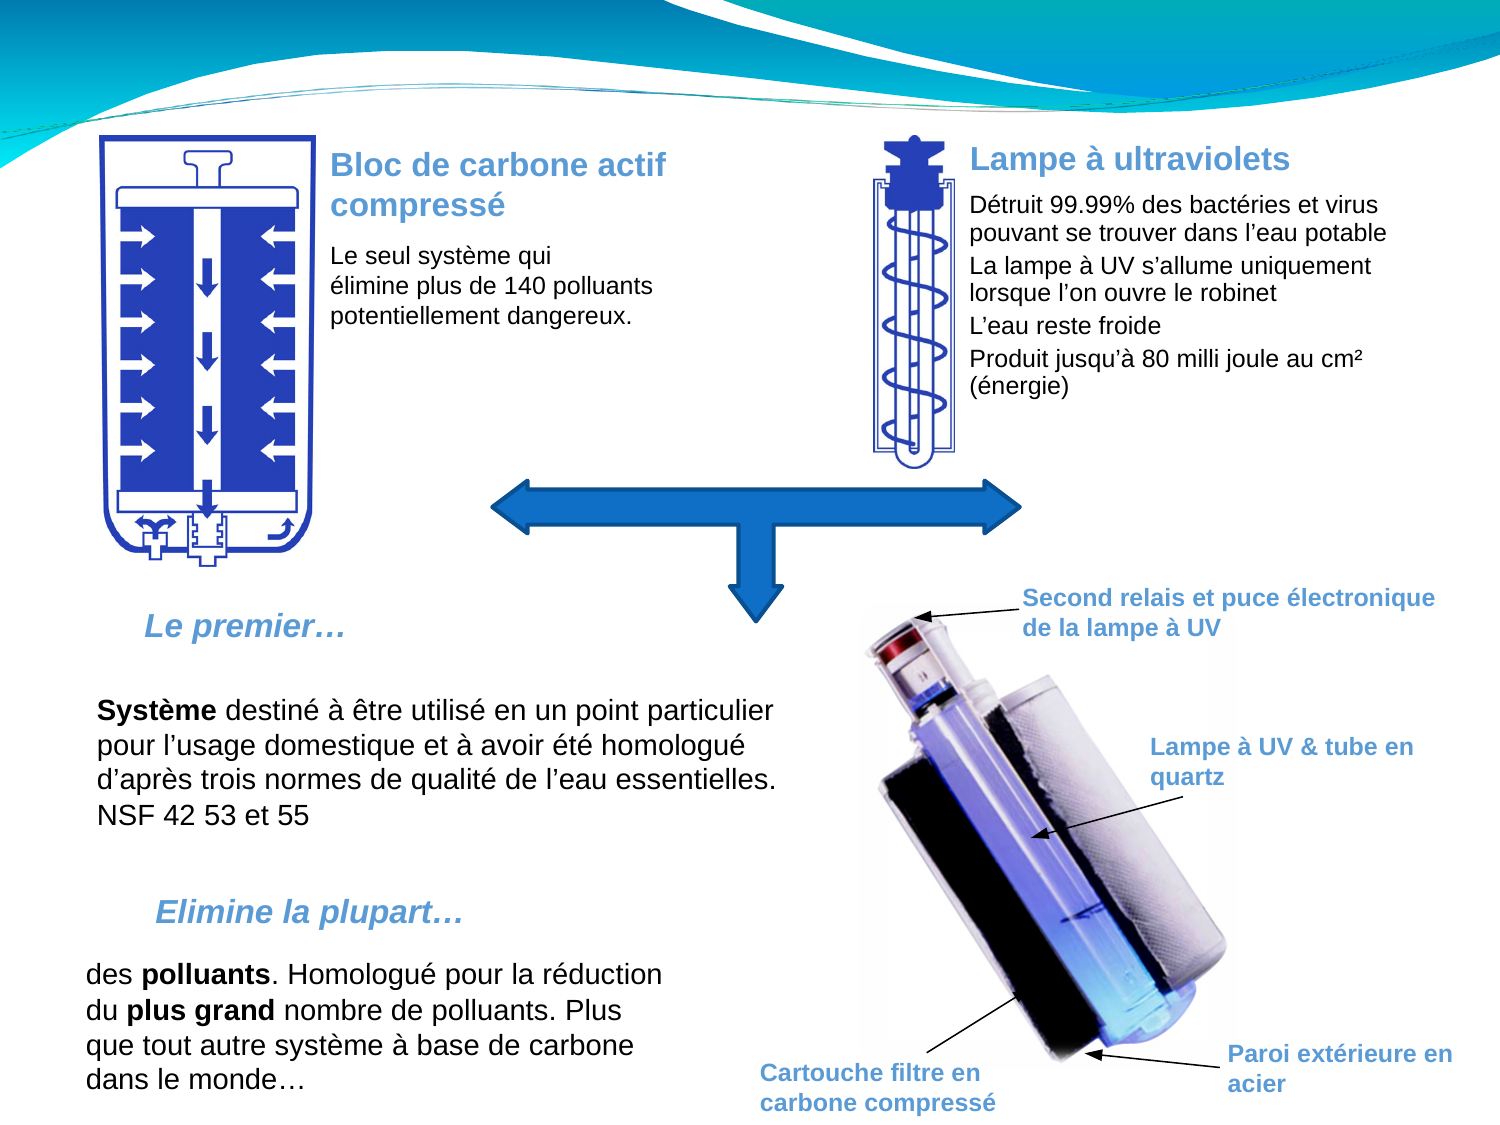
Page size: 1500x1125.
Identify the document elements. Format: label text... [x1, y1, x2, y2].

picture [99, 135, 316, 567]
picture [873, 135, 955, 469]
picture [854, 597, 1242, 1074]
text_box Lampe à ultraviolets [954, 129, 1405, 186]
text_box Paroi extérieure en acier [1212, 1029, 1489, 1105]
text_box [492, 480, 1020, 622]
text_box Le seul système qui élimine plus de 140 polluants potentiellement dangereux. [315, 232, 710, 384]
text_box Bloc de carbone actif compressé [315, 135, 766, 232]
text_box Elimine la plupart… [140, 882, 498, 938]
text_box Le premier… [129, 596, 411, 652]
text_box Second relais et puce électronique de la lampe à UV [1007, 574, 1465, 650]
text_box Cartouche filtre en carbone compressé [745, 1048, 1040, 1124]
text_box des polluants. Homologué pour la réduction du plus grand nombre de polluants. Plus que tout autre système à base de carbone dans le monde… [71, 948, 693, 1104]
text_box Système destiné à être utilisé en un point particulier pour l’usage domestique et à avoir été homologué d’après trois normes de qualité de l’eau essentielles. NSF 42 53 et 55 [82, 683, 820, 839]
text_box Lampe à UV & tube en quartz [1135, 723, 1500, 799]
text_box Détruit 99.99% des bactéries et virus pouvant se trouver dans l’eau potable La lampe à UV s’allume uniquement lorsque l’on ouvre le robinet L’eau reste froide Produit jusqu’à 80 milli joule au cm² (énergie) [954, 184, 1432, 468]
